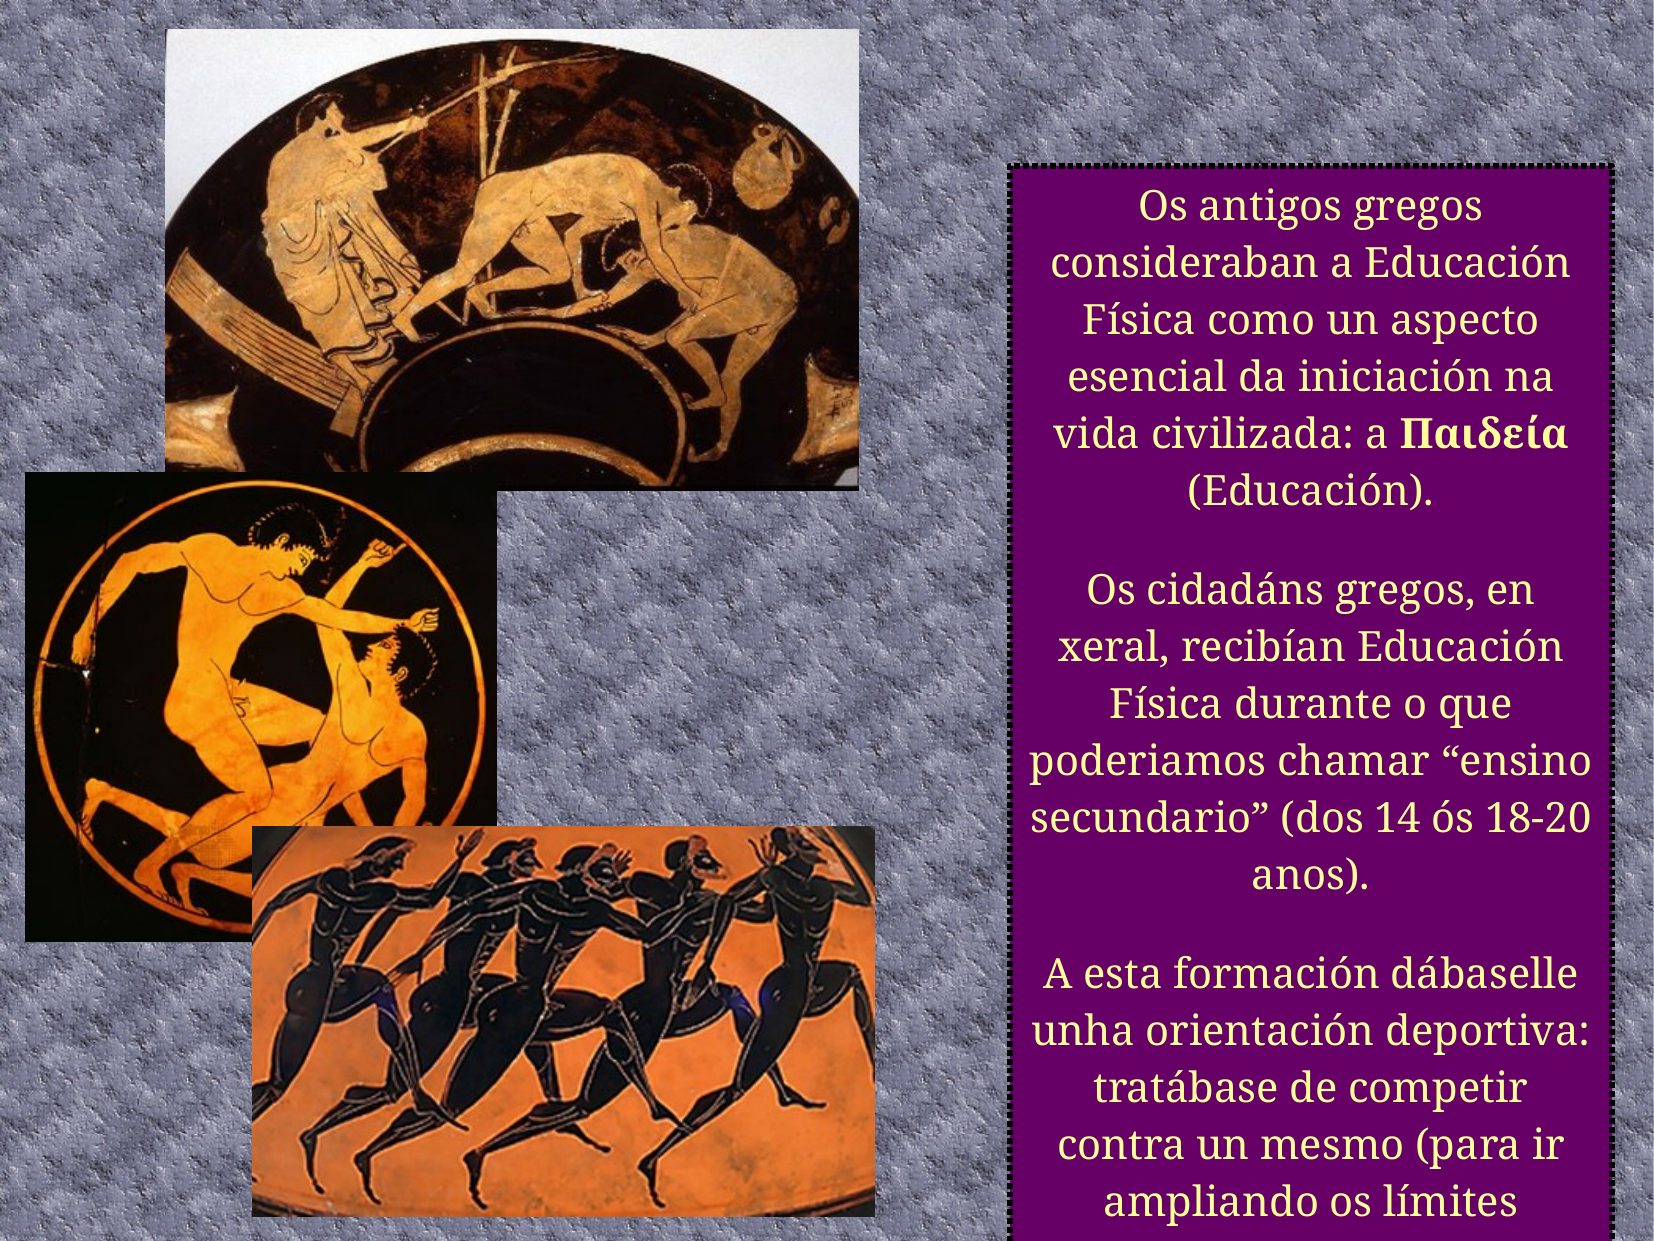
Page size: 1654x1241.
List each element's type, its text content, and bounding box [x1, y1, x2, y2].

picture [0, 0, 1654, 1241]
text_box Os antigos gregos consideraban a Educación Física como un aspecto esencial da iniciación na vida civilizada: a Παιδεία (Educación). Os cidadáns gregos, en xeral, recibían Educación Física durante o que poderiamos chamar “ensino secundario” (dos 14 ós 18-20 anos). A esta formación dábaselle unha orientación deportiva: tratábase de competir contra un mesmo (para ir ampliando os límites persoais) e contra os demais, mantendo un comportamento nobre. [1009, 165, 1613, 1031]
